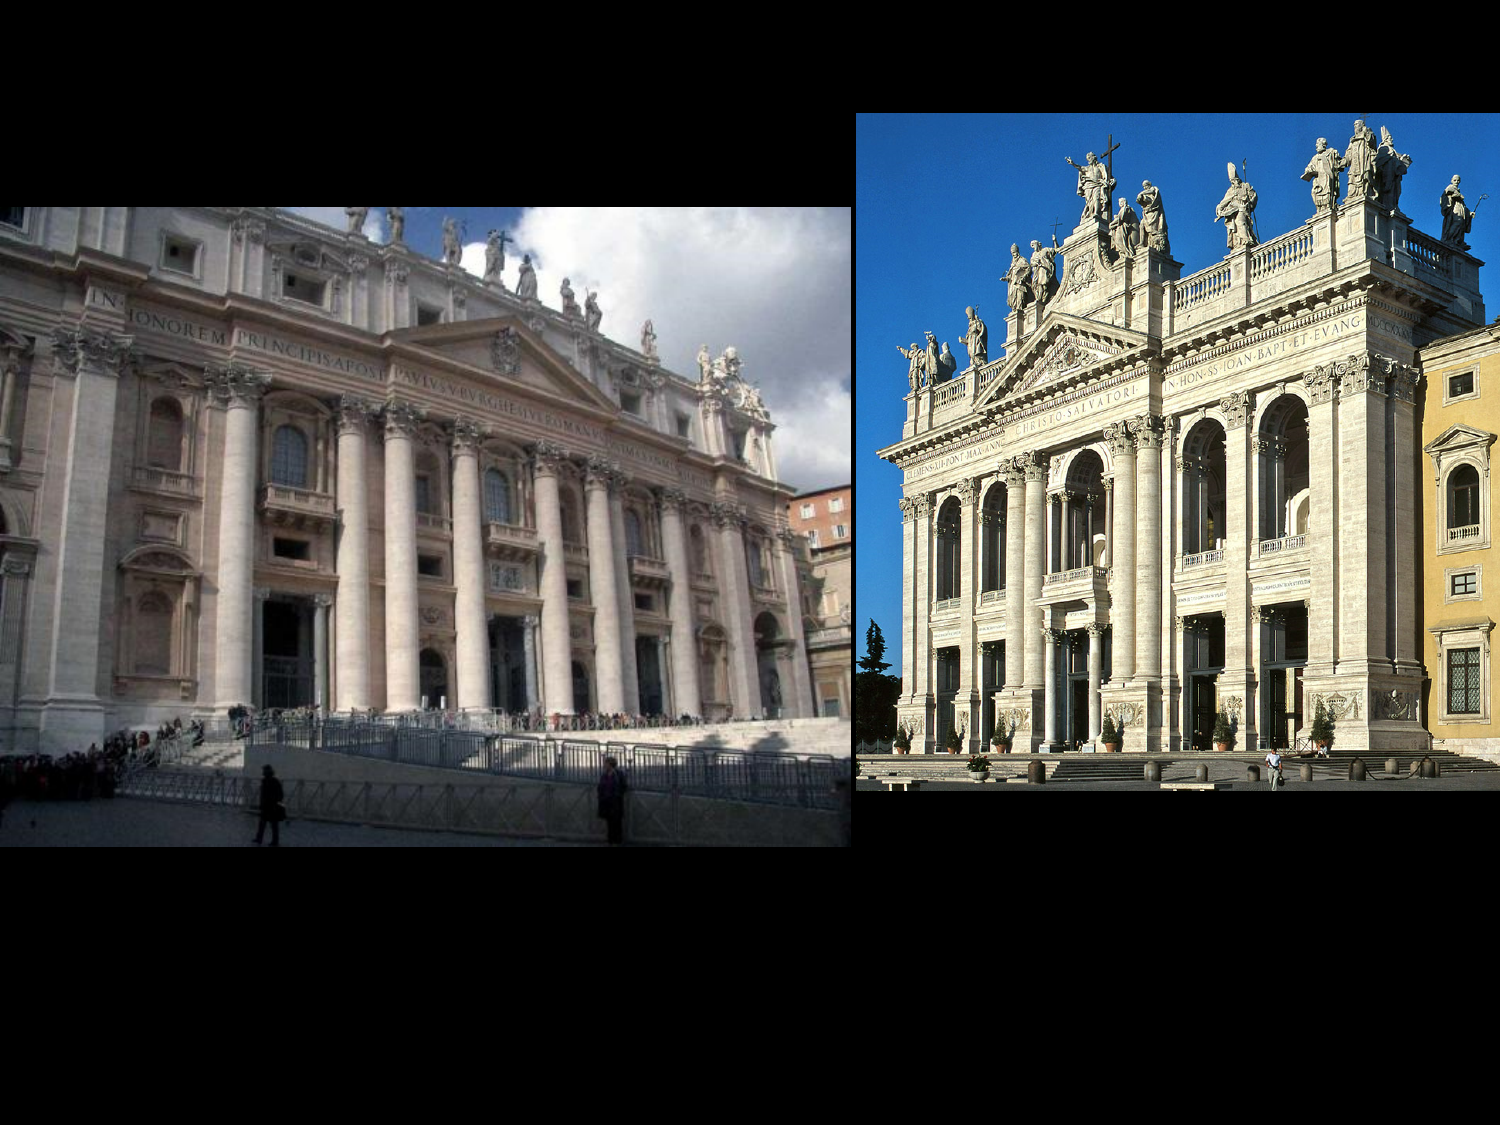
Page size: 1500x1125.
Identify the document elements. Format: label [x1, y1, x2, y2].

picture [856, 113, 1500, 791]
picture [0, 208, 851, 847]
